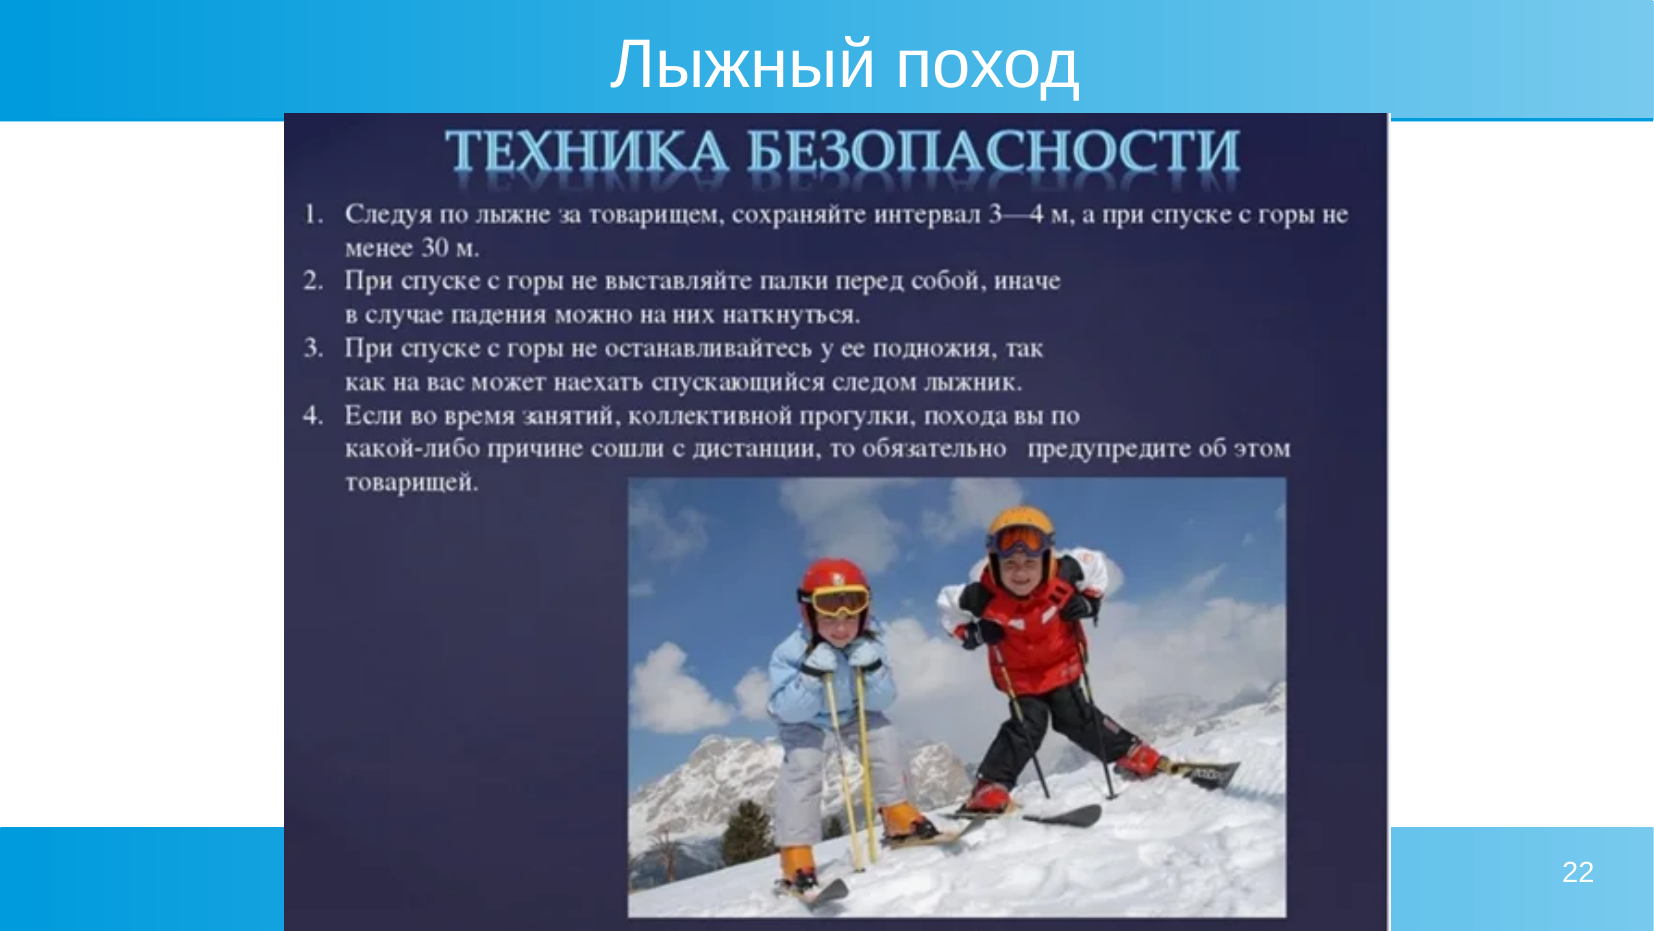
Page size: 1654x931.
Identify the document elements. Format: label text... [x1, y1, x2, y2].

title Лыжный поход [312, 25, 1379, 103]
picture [284, 113, 1391, 931]
